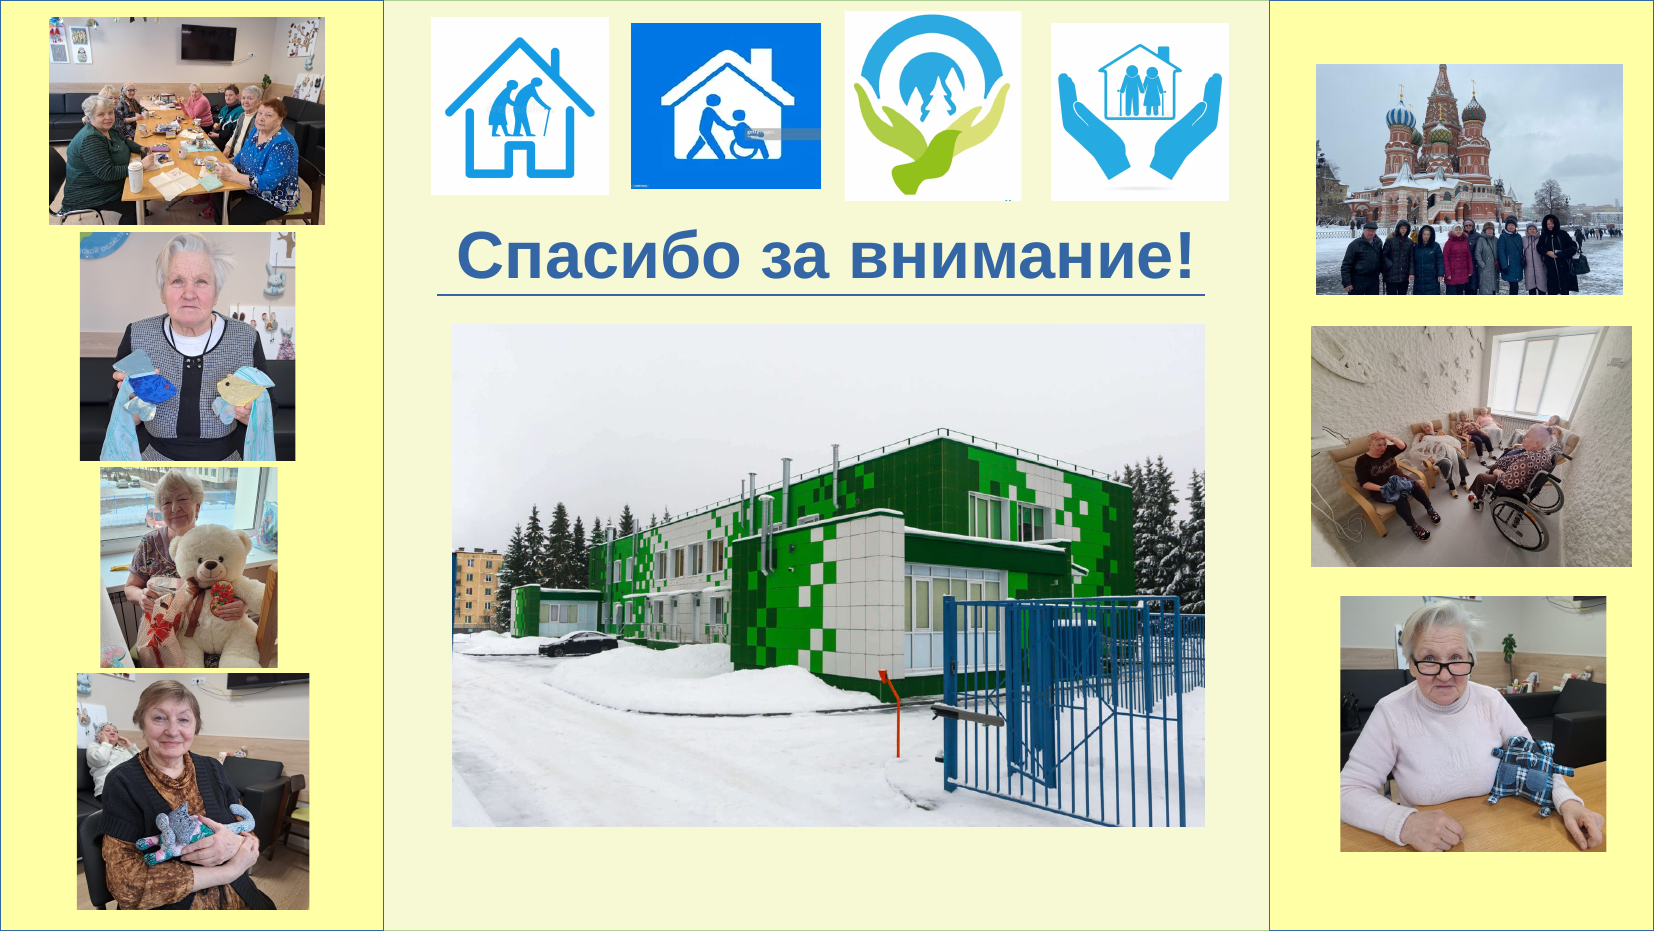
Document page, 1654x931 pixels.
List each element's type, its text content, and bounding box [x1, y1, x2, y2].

picture [1051, 23, 1229, 201]
picture [1340, 596, 1607, 852]
picture [431, 17, 609, 195]
picture [79, 232, 296, 461]
picture [844, 11, 1022, 201]
picture [1311, 326, 1632, 567]
picture [49, 17, 325, 225]
picture [100, 467, 278, 668]
picture [1316, 64, 1623, 295]
text_box [0, 0, 1654, 931]
picture [631, 23, 821, 189]
picture [452, 324, 1205, 827]
picture [76, 673, 310, 910]
list Спасибо за внимание! [47, 218, 1269, 758]
